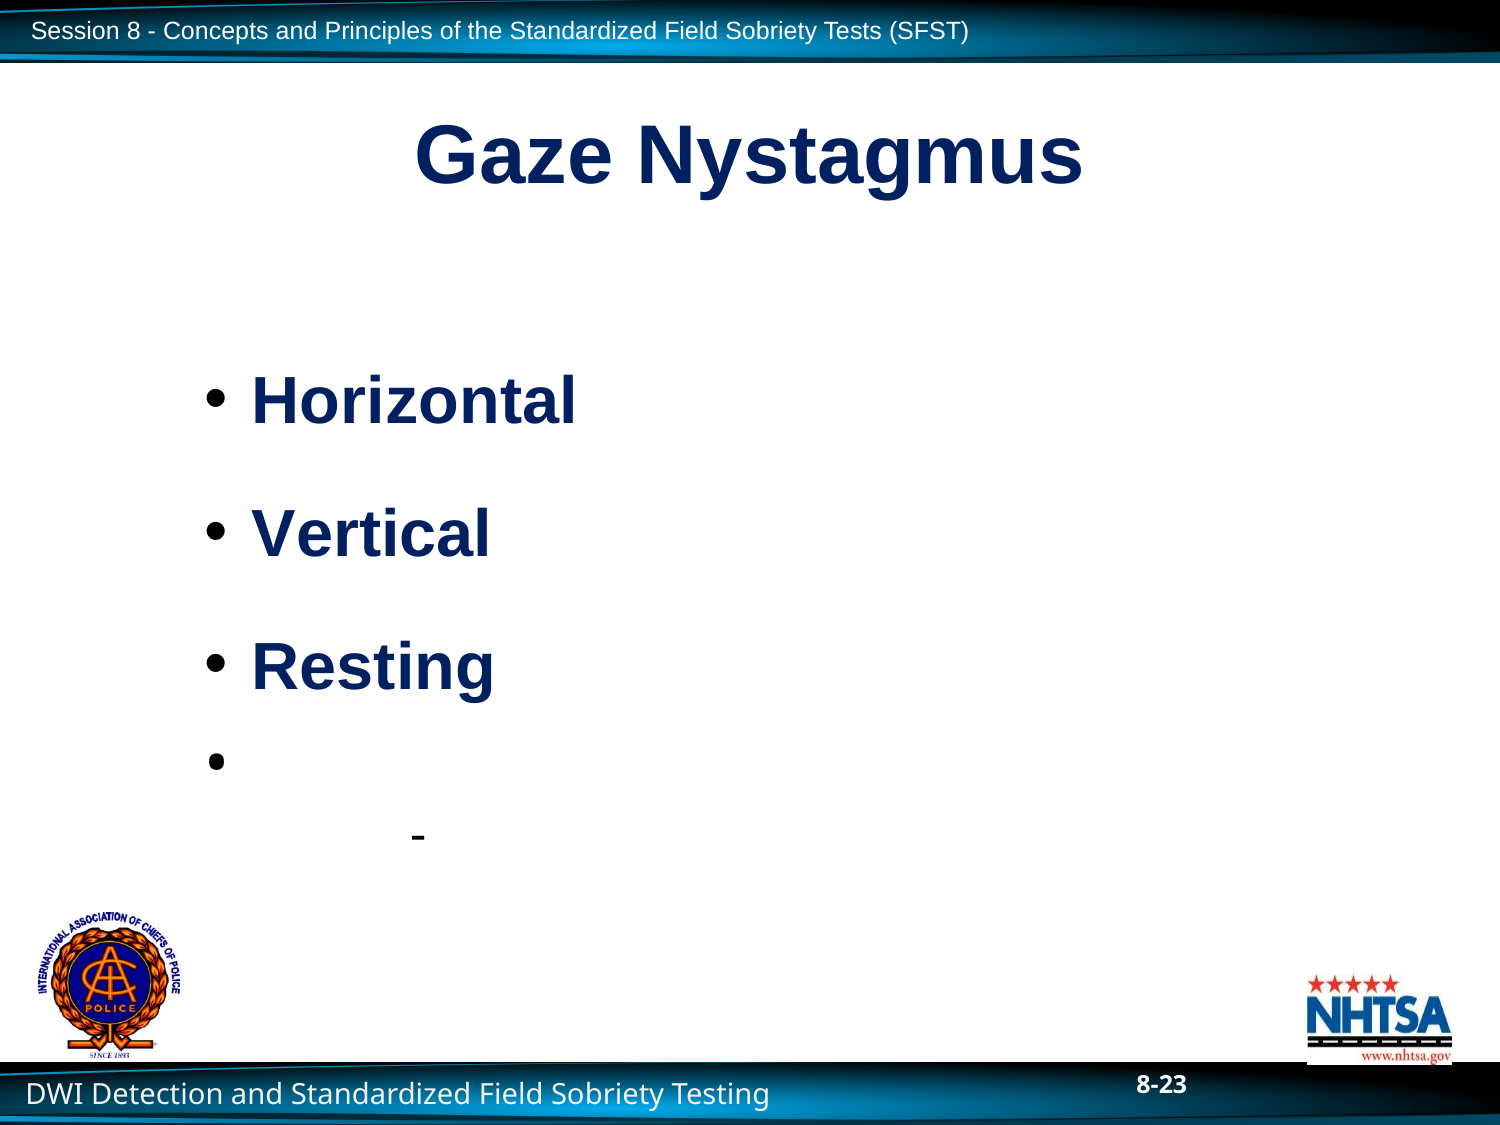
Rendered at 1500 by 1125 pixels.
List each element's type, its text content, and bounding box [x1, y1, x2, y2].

list Horizontal Vertical Resting [204, 317, 1384, 776]
slide_number 8-23 [1121, 1055, 1472, 1116]
title Gaze Nystagmus [50, 87, 1451, 213]
